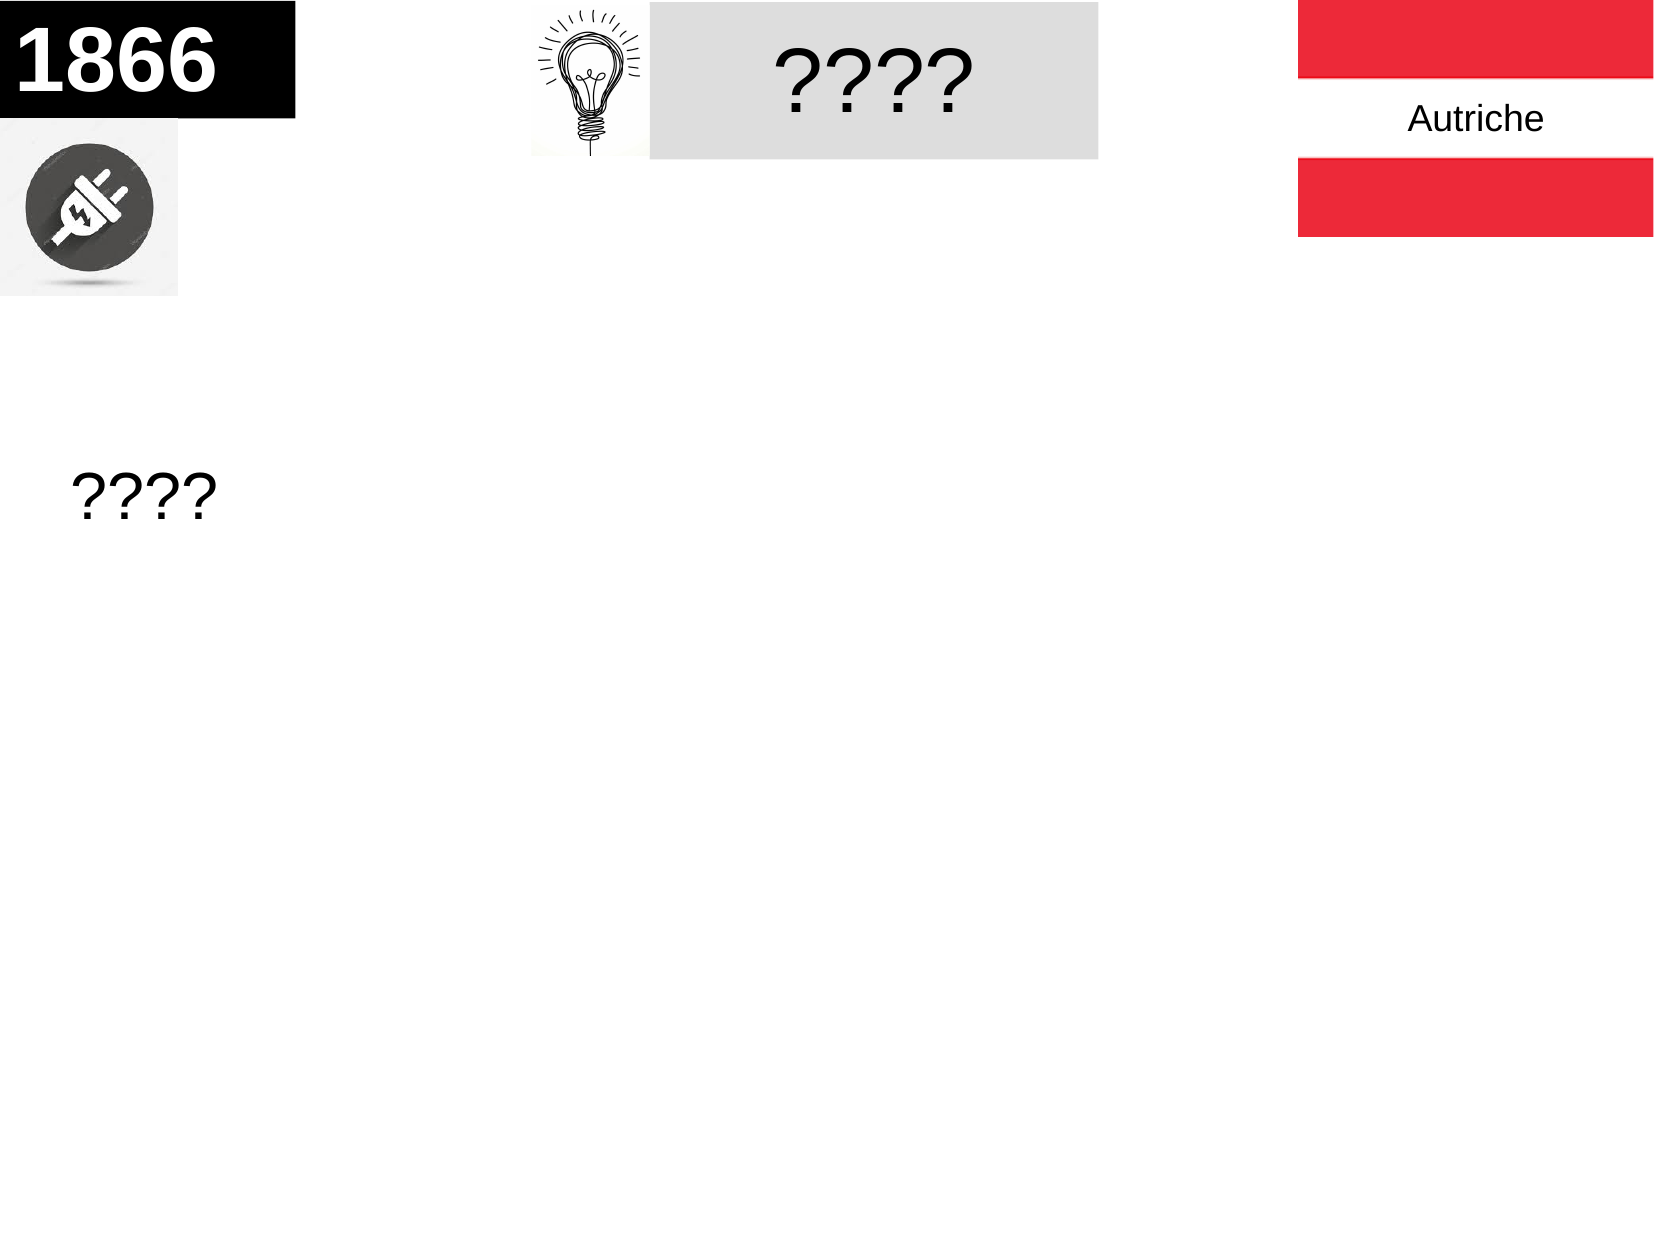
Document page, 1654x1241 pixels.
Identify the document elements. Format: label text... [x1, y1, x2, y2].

list ???? [0, 458, 1413, 1241]
picture [0, 118, 178, 296]
picture [1298, 0, 1654, 237]
title ???? [649, 2, 1099, 160]
picture [531, 5, 650, 156]
text_box 1866 [0, 0, 296, 119]
